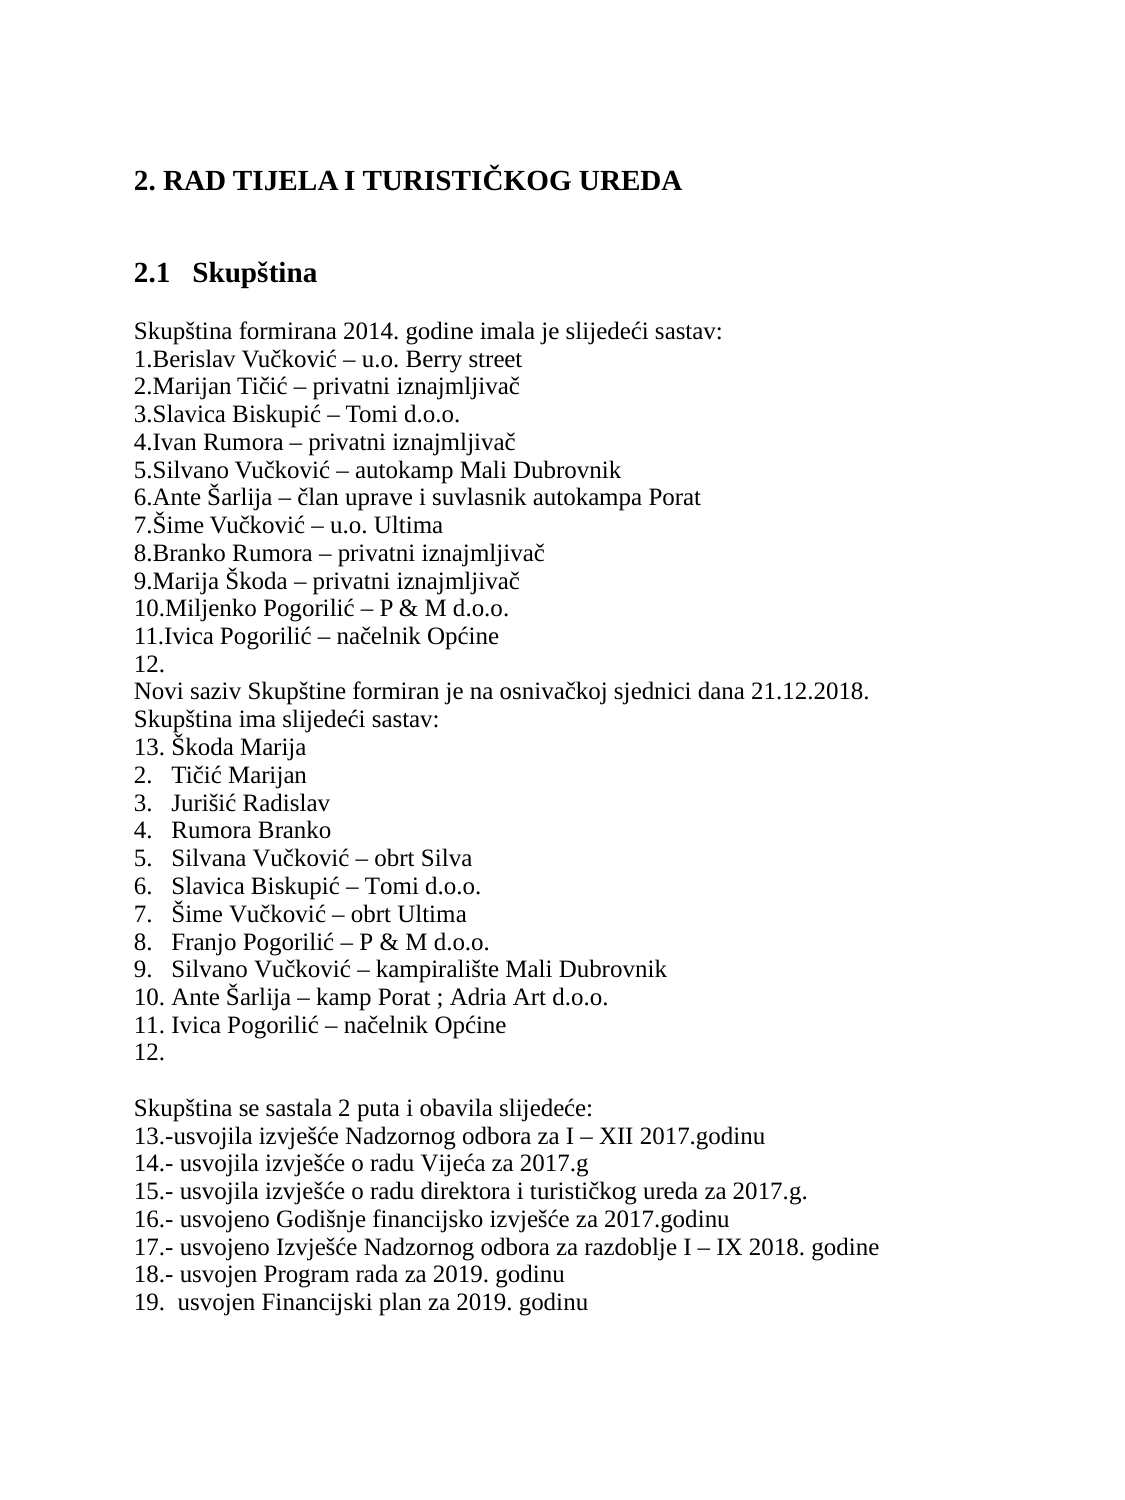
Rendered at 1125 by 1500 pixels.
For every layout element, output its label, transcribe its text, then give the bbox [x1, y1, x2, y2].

text_box 2. RAD TIJELA I TURISTIČKOG UREDA 2.1 Skupština Skupština formirana 2014. godine imala je slijedeći sastav: Berislav Vučković – u.o. Berry street Marijan Tičić – privatni iznajmljivač Slavica Biskupić – Tomi d.o.o. Ivan Rumora – privatni iznajmljivač Silvano Vučković – autokamp Mali Dubrovnik Ante Šarlija – član uprave i suvlasnik autokampa Porat Šime Vučković – u.o. Ultima Branko Rumora – privatni iznajmljivač Marija Škoda – privatni iznajmljivač Miljenko Pogorilić – P & M d.o.o. Ivica Pogorilić – načelnik Općine Novi saziv Skupštine formiran je na osnivačkoj sjednici dana 21.12.2018. Skupština ima slijedeći sastav: Škoda Marija Tičić Marijan Jurišić Radislav Rumora Branko Silvana Vučković – obrt Silva Slavica Biskupić – Tomi d.o.o. Šime Vučković – obrt Ultima Franjo Pogorilić – P & M d.o.o. Silvano Vučković – kampiralište Mali Dubrovnik Ante Šarlija – kamp Porat ; Adria Art d.o.o. Ivica Pogorilić – načelnik Općine Skupština se sastala 2 puta i obavila slijedeće: -usvojila izvješće Nadzornog odbora za I – XII 2017.godinu - usvojila izvješće o radu Vijeća za 2017.g - usvojila izvješće o radu direktora i turističkog ureda za 2017.g. - usvojeno Godišnje financijsko izvješće za 2017.godinu - usvojeno Izvješće Nadzornog odbora za razdoblje I – IX 2018. godine - usvojen Program rada za 2019. godinu usvojen Financijski plan za 2019. godinu [119, 157, 977, 1389]
